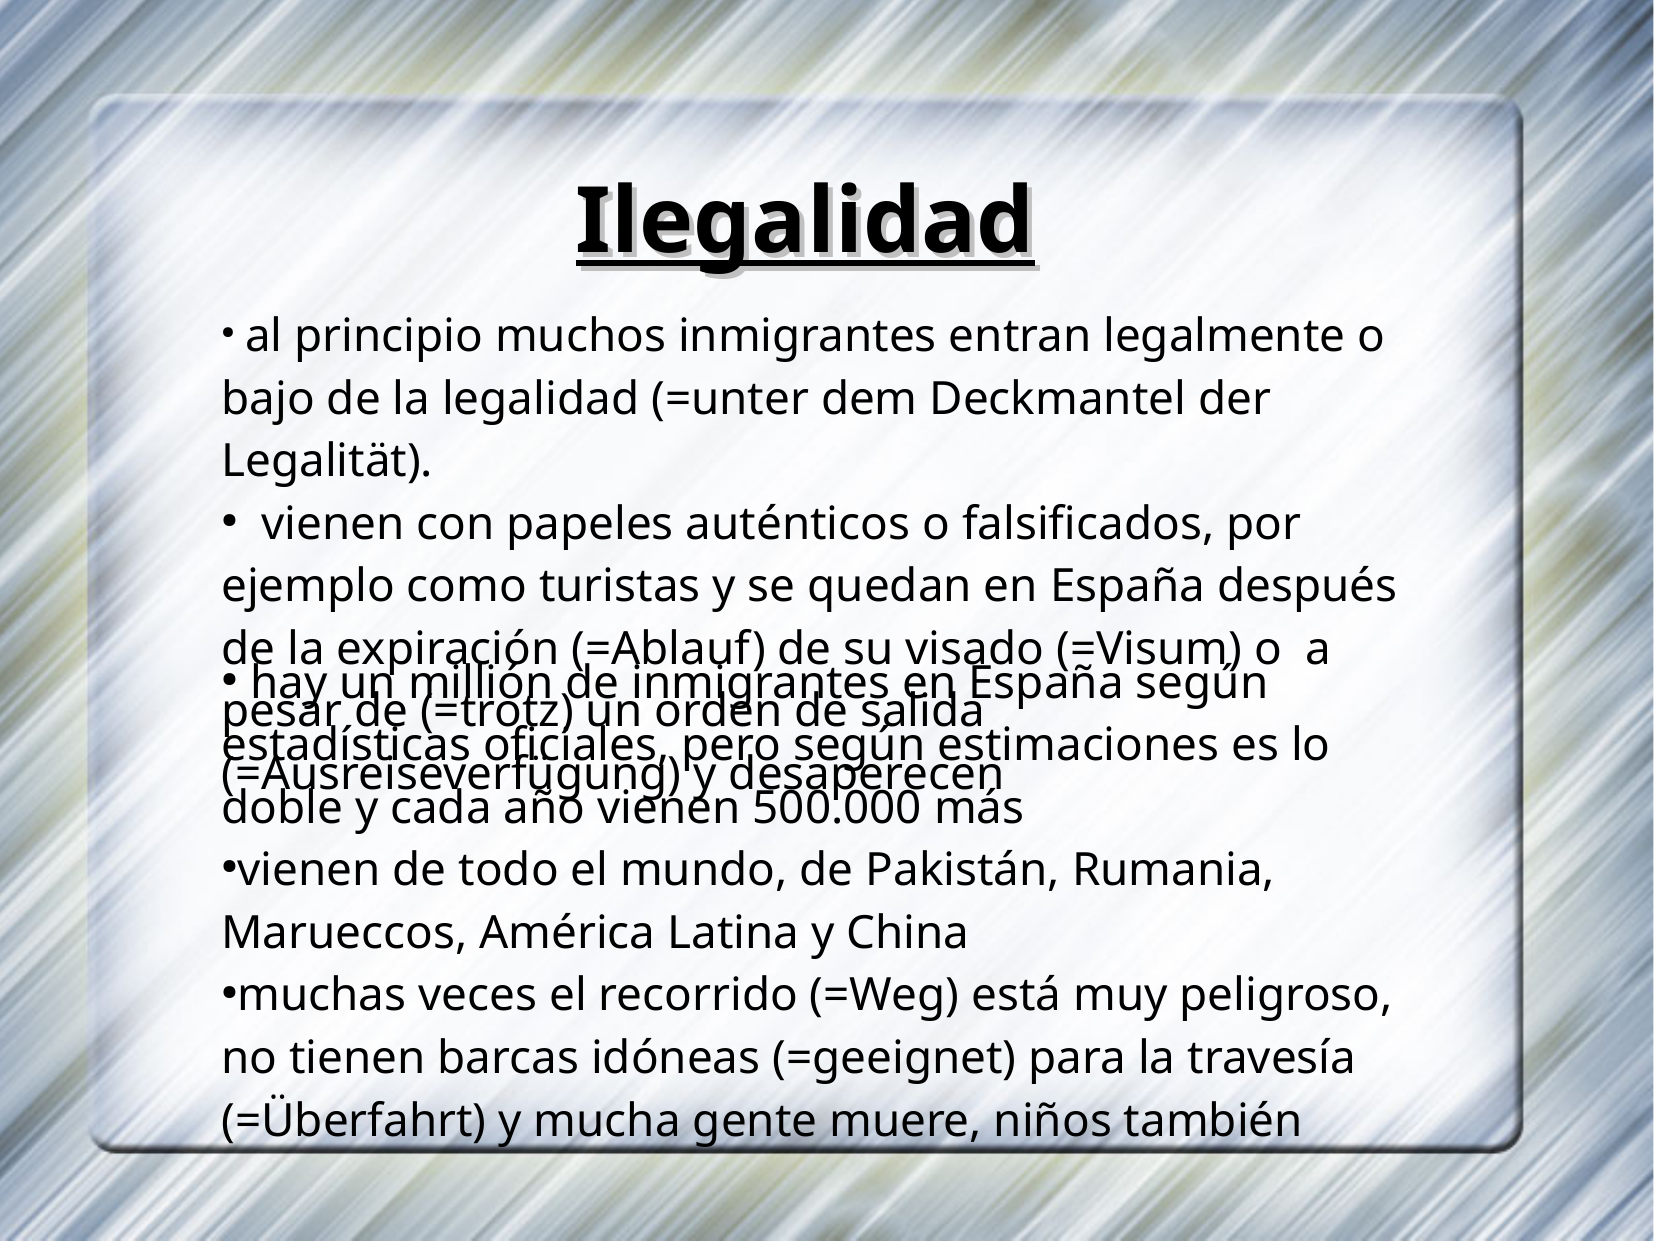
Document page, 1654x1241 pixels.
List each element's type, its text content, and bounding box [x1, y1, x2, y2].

text_box Ilegalidad [561, 147, 1078, 274]
text_box al principio muchos inmigrantes entran legalmente o bajo de la legalidad (=unter dem Deckmantel der Legalität). vienen con papeles auténticos o falsificados, por ejemplo como turistas y se quedan en España después de la expiración (=Ablauf) de su visado (=Visum) o a pesar de (=trotz) un orden de salida (=Ausreiseverfügung) y desaperecen [206, 295, 1447, 1241]
